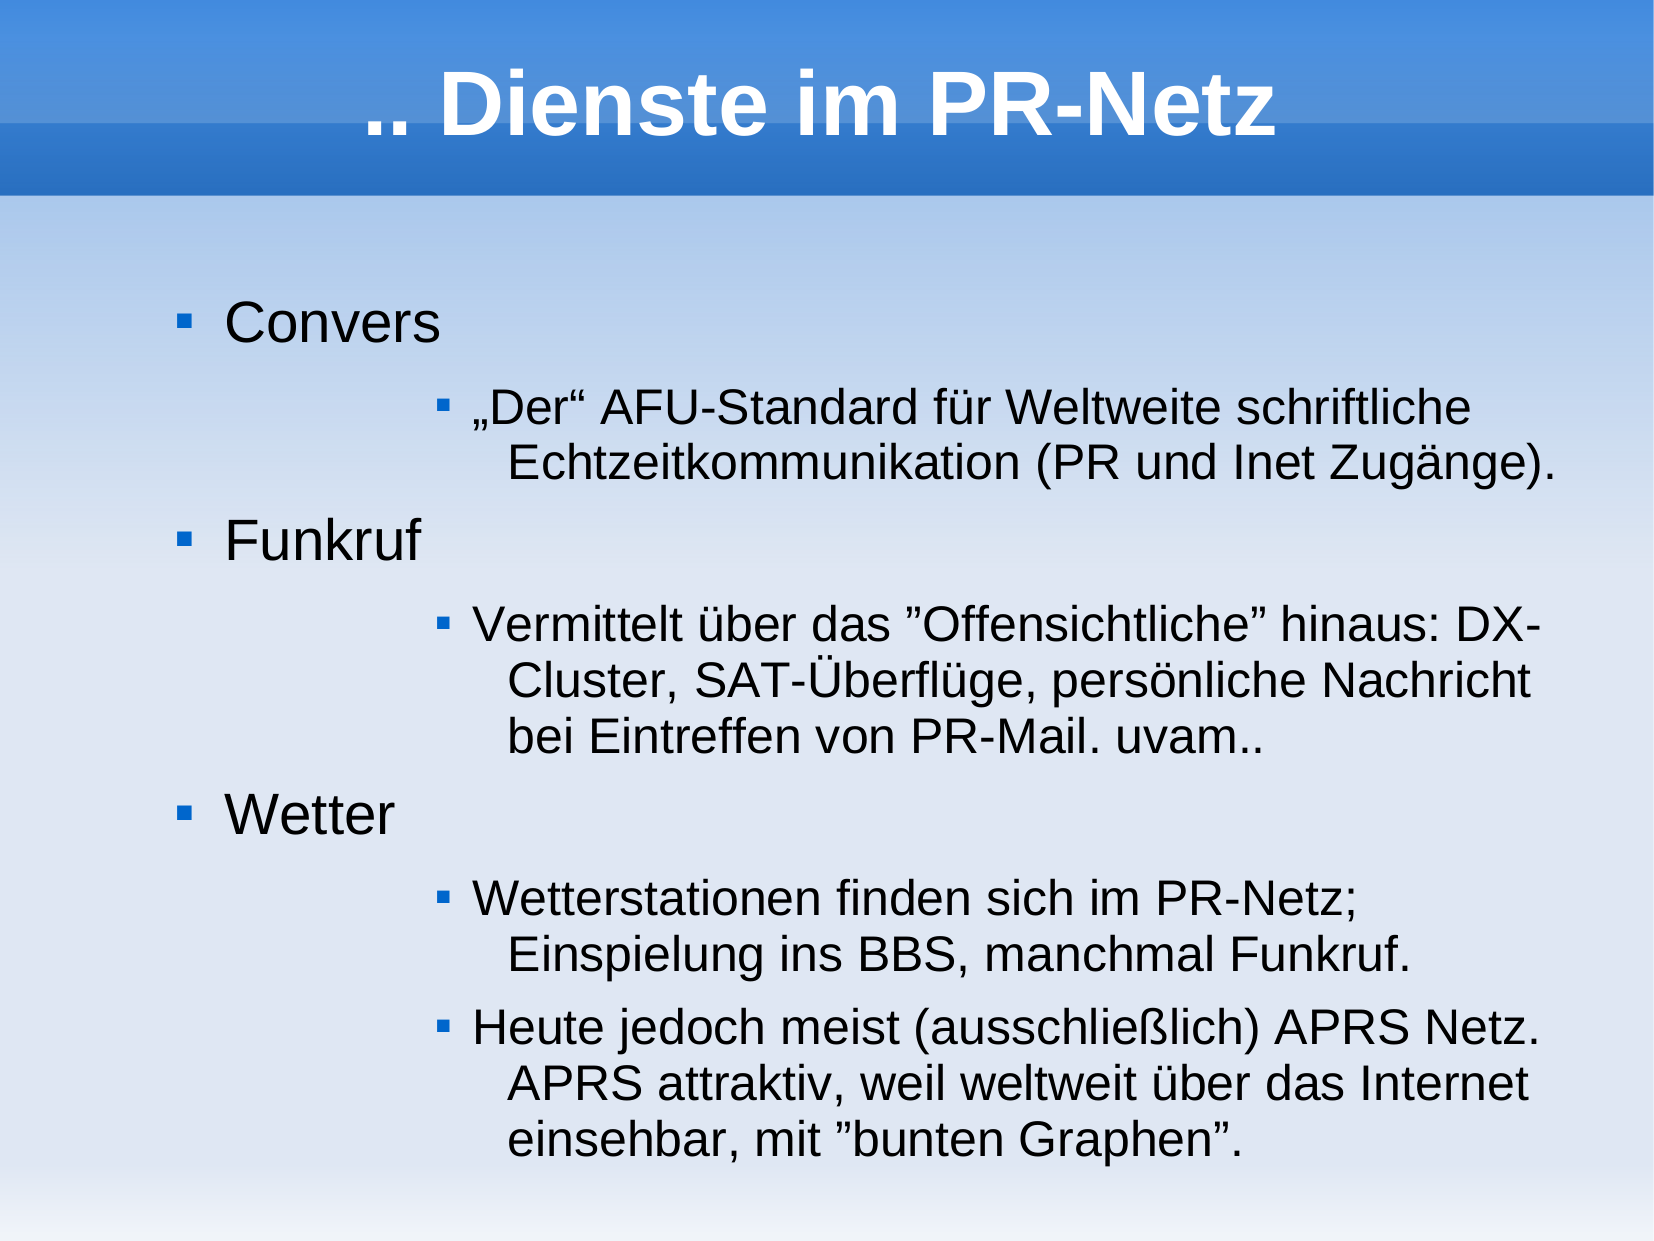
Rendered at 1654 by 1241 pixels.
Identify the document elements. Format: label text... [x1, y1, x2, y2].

picture [0, 0, 1654, 1241]
list Convers „Der“ AFU-Standard für Weltweite schriftliche Echtzeitkommunikation (PR und Inet Zugänge). Funkruf Vermittelt über das ”Offensichtliche” hinaus: DX-Cluster, SAT-Überflüge, persönliche Nachricht bei Eintreffen von PR-Mail. uvam.. Wetter Wetterstationen finden sich im PR-Netz; Einspielung ins BBS, manchmal Funkruf. Heute jedoch meist (ausschließlich) APRS Netz. APRS attraktiv, weil weltweit über das Internet einsehbar, mit ”bunten Graphen”. [82, 290, 1571, 1241]
title .. Dienste im PR-Netz [76, 7, 1565, 200]
